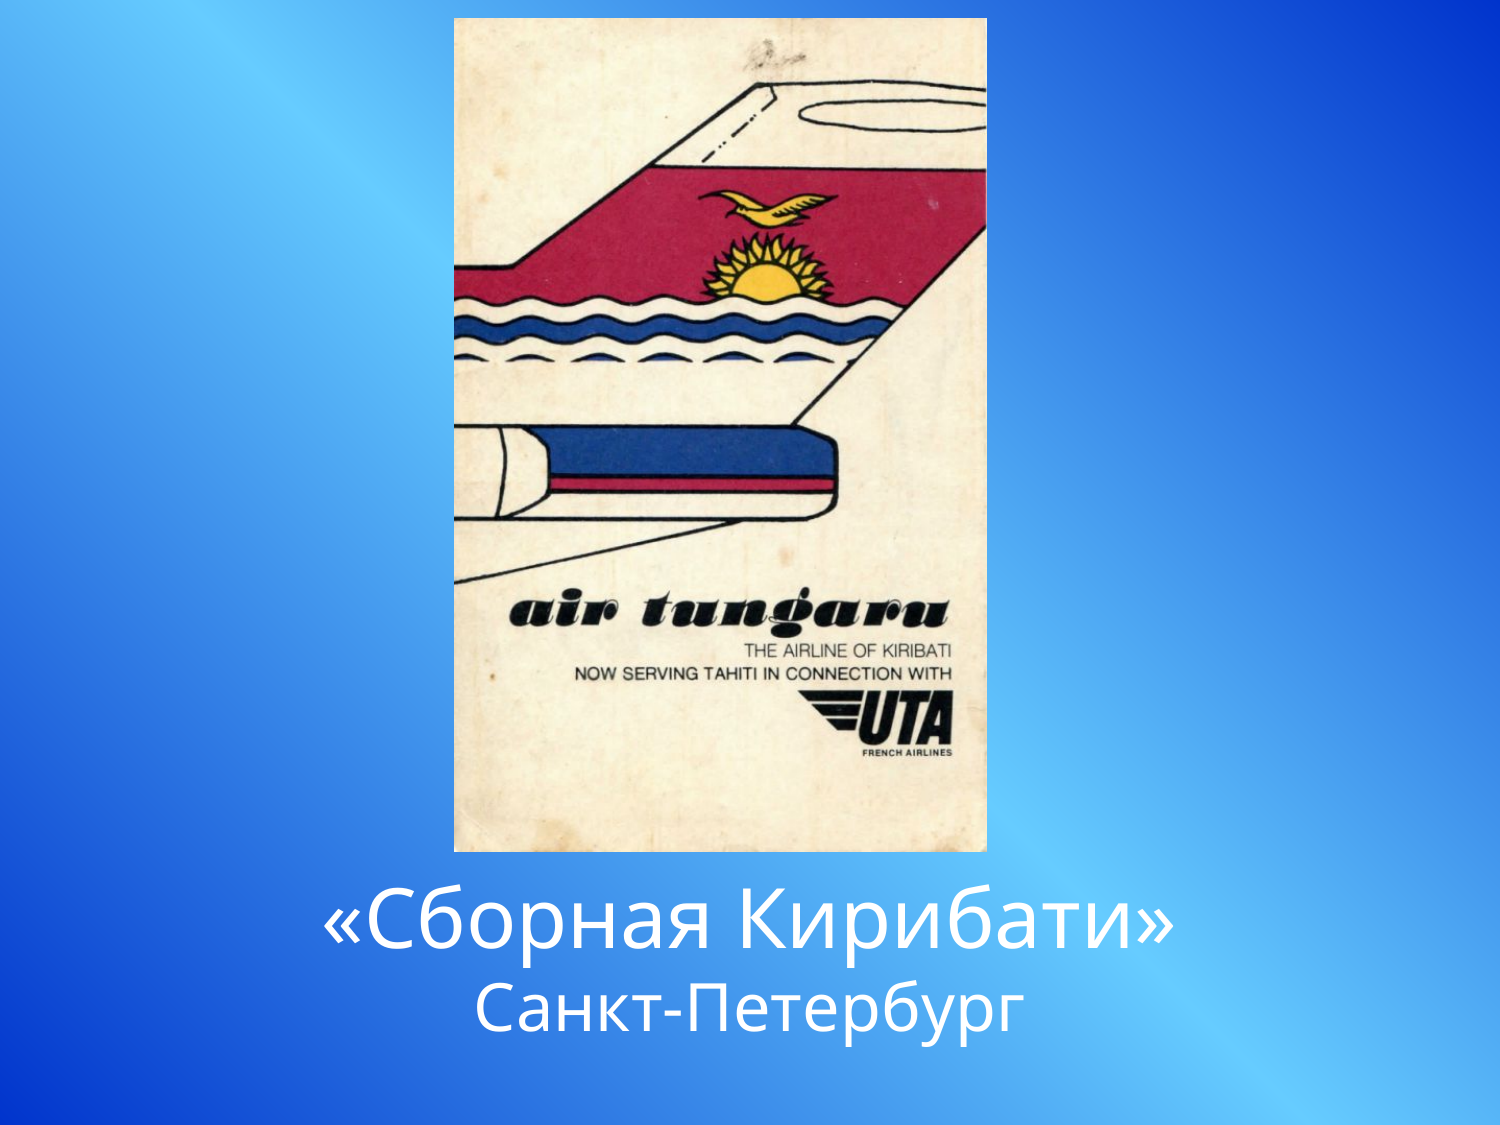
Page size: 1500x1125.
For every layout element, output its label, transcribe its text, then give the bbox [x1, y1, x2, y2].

text_box «Сборная Кирибати» Санкт-Петербург [112, 834, 1388, 1076]
picture [454, 18, 987, 852]
